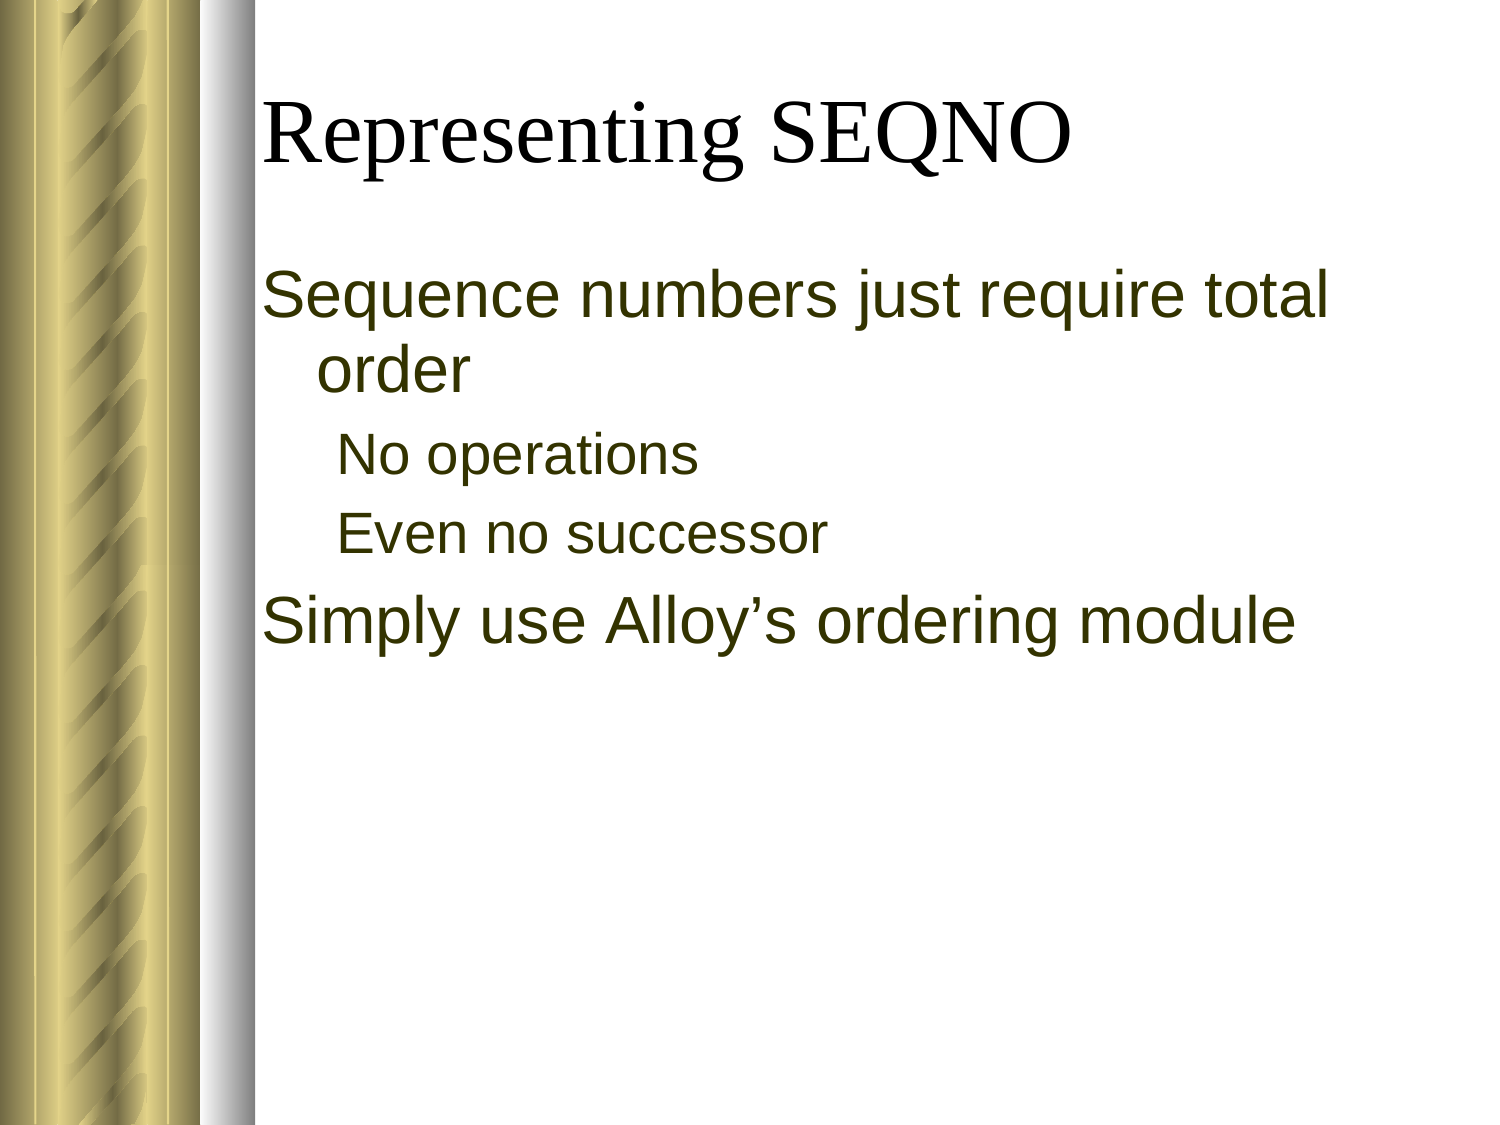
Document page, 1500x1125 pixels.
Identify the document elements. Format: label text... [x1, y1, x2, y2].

title Representing SEQNO [246, 37, 1476, 225]
list Sequence numbers just require total order No operations Even no successor Simply use Alloy’s ordering module [246, 249, 1476, 793]
